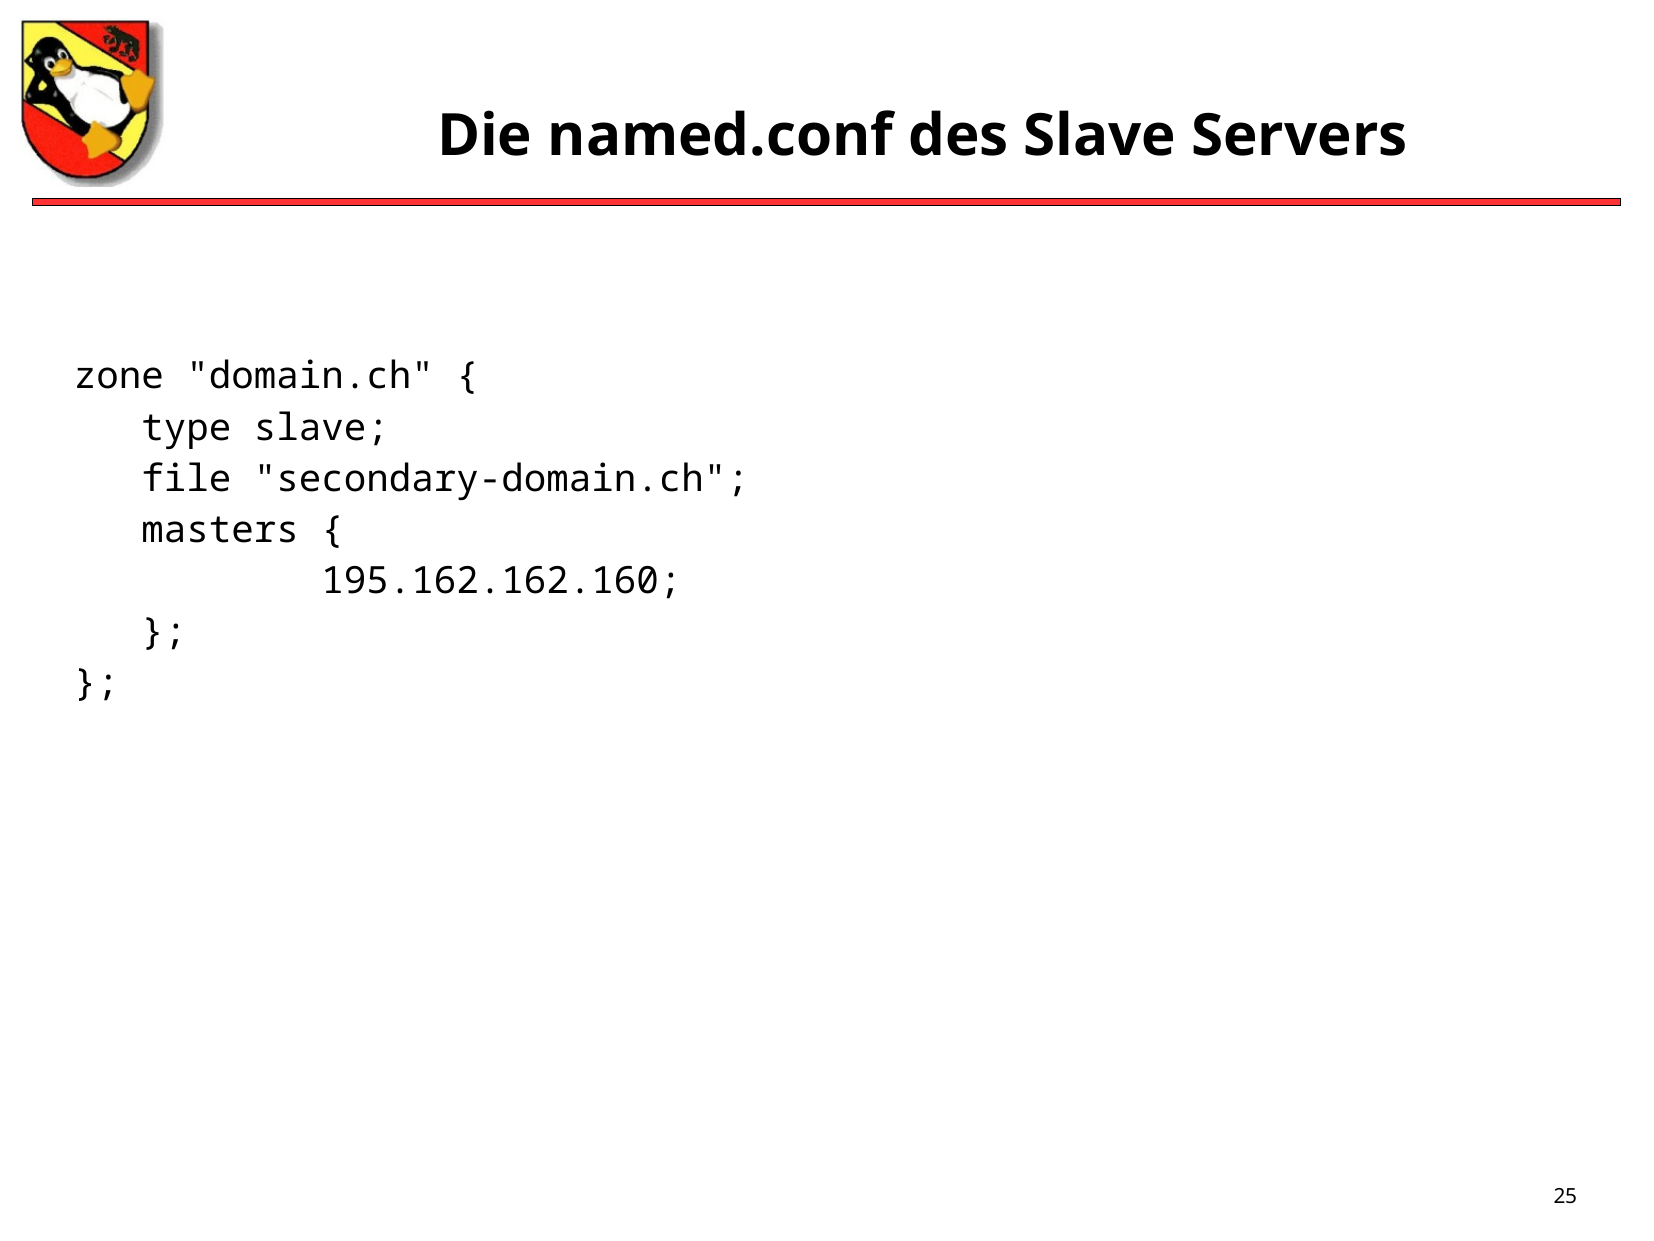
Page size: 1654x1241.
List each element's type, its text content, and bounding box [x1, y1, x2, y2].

list zone "domain.ch" { type slave; file "secondary-domain.ch"; masters { 195.162.162.160; }; }; [73, 247, 1610, 1152]
title Die named.conf des Slave Servers [250, 88, 1595, 178]
picture [19, 18, 168, 187]
